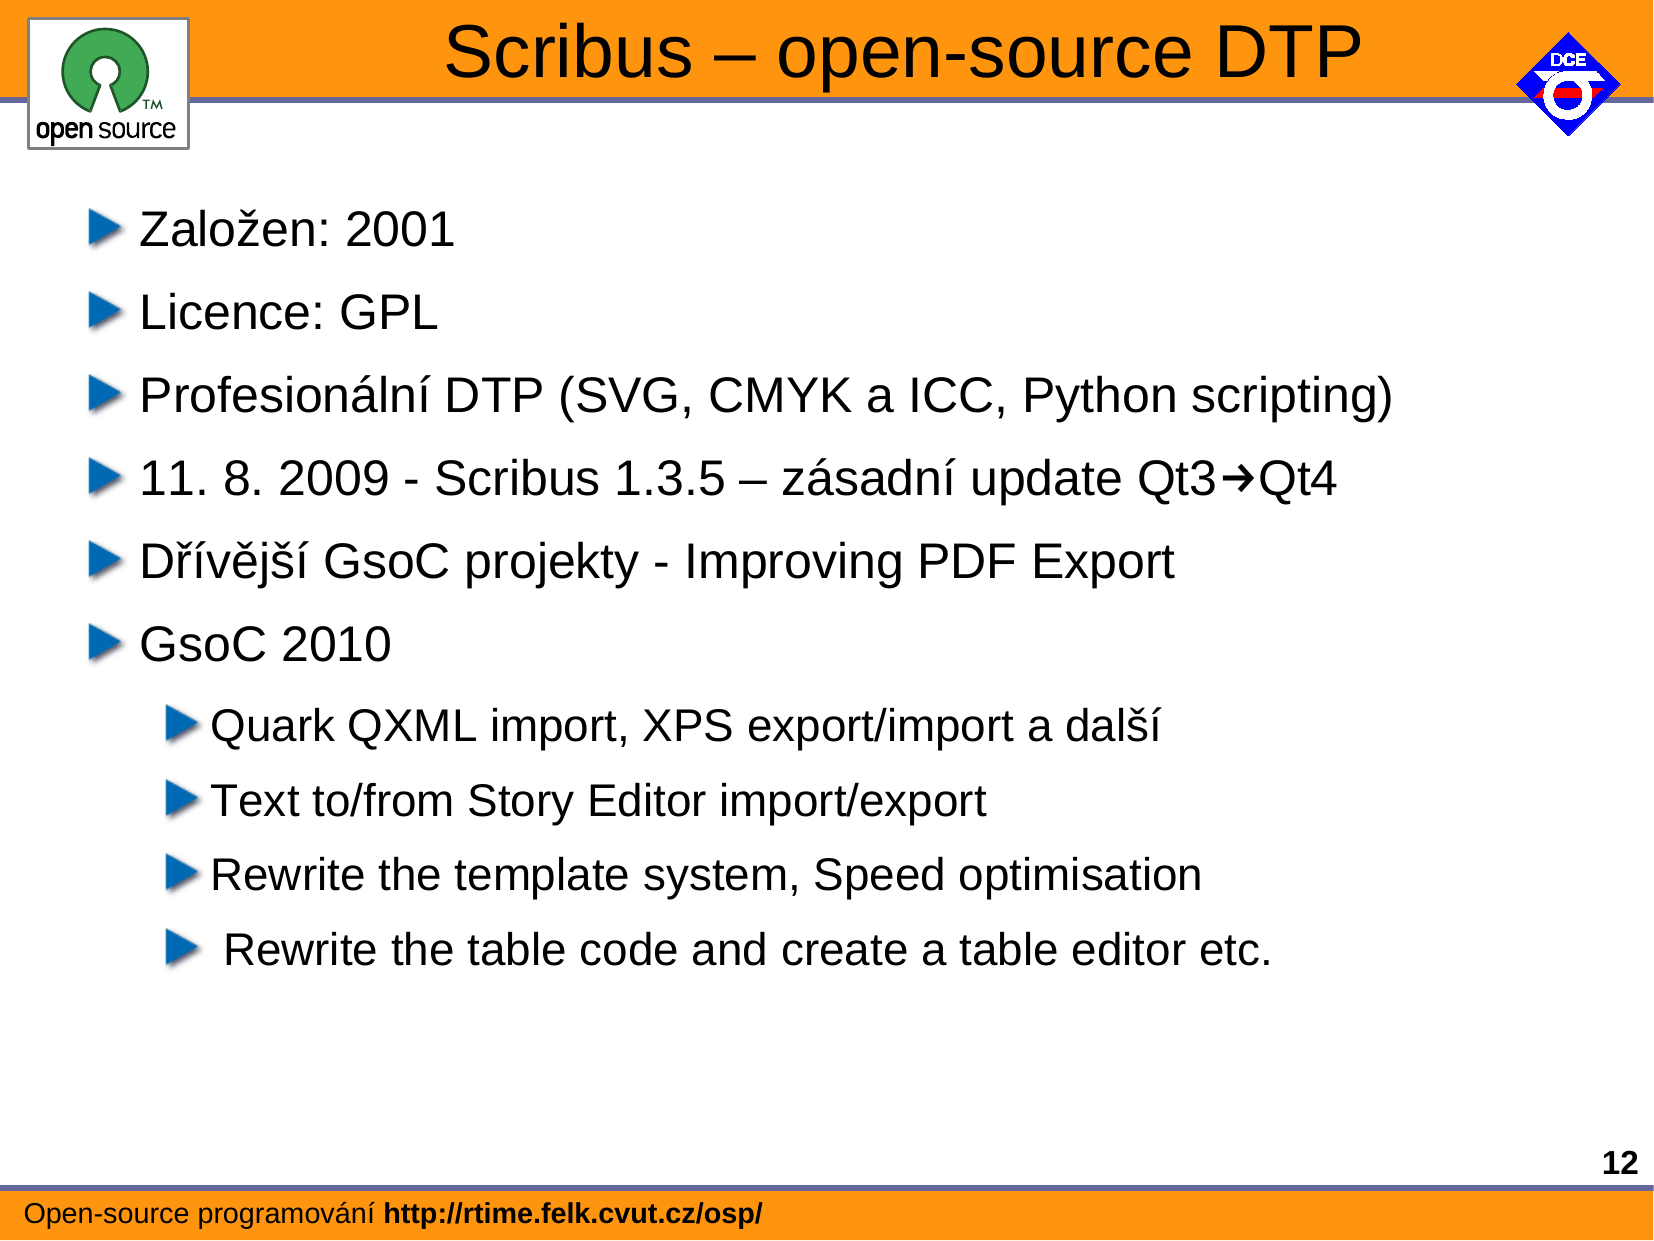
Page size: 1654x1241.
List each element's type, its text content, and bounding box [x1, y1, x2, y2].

title Scribus – open-source DTP [178, 4, 1631, 98]
list Založen: 2001 Licence: GPL Profesionální DTP (SVG, CMYK a ICC, Python scripting) 11. 8. 2009 - Scribus 1.3.5 – zásadní update Qt3→Qt4 Dřívější GsoC projekty - Improving PDF Export GsoC 2010 Quark QXML import, XPS export/import a další Text to/from Story Editor import/export Rewrite the template system, Speed optimisation Rewrite the table code and create a table editor etc. [68, 201, 1592, 1118]
